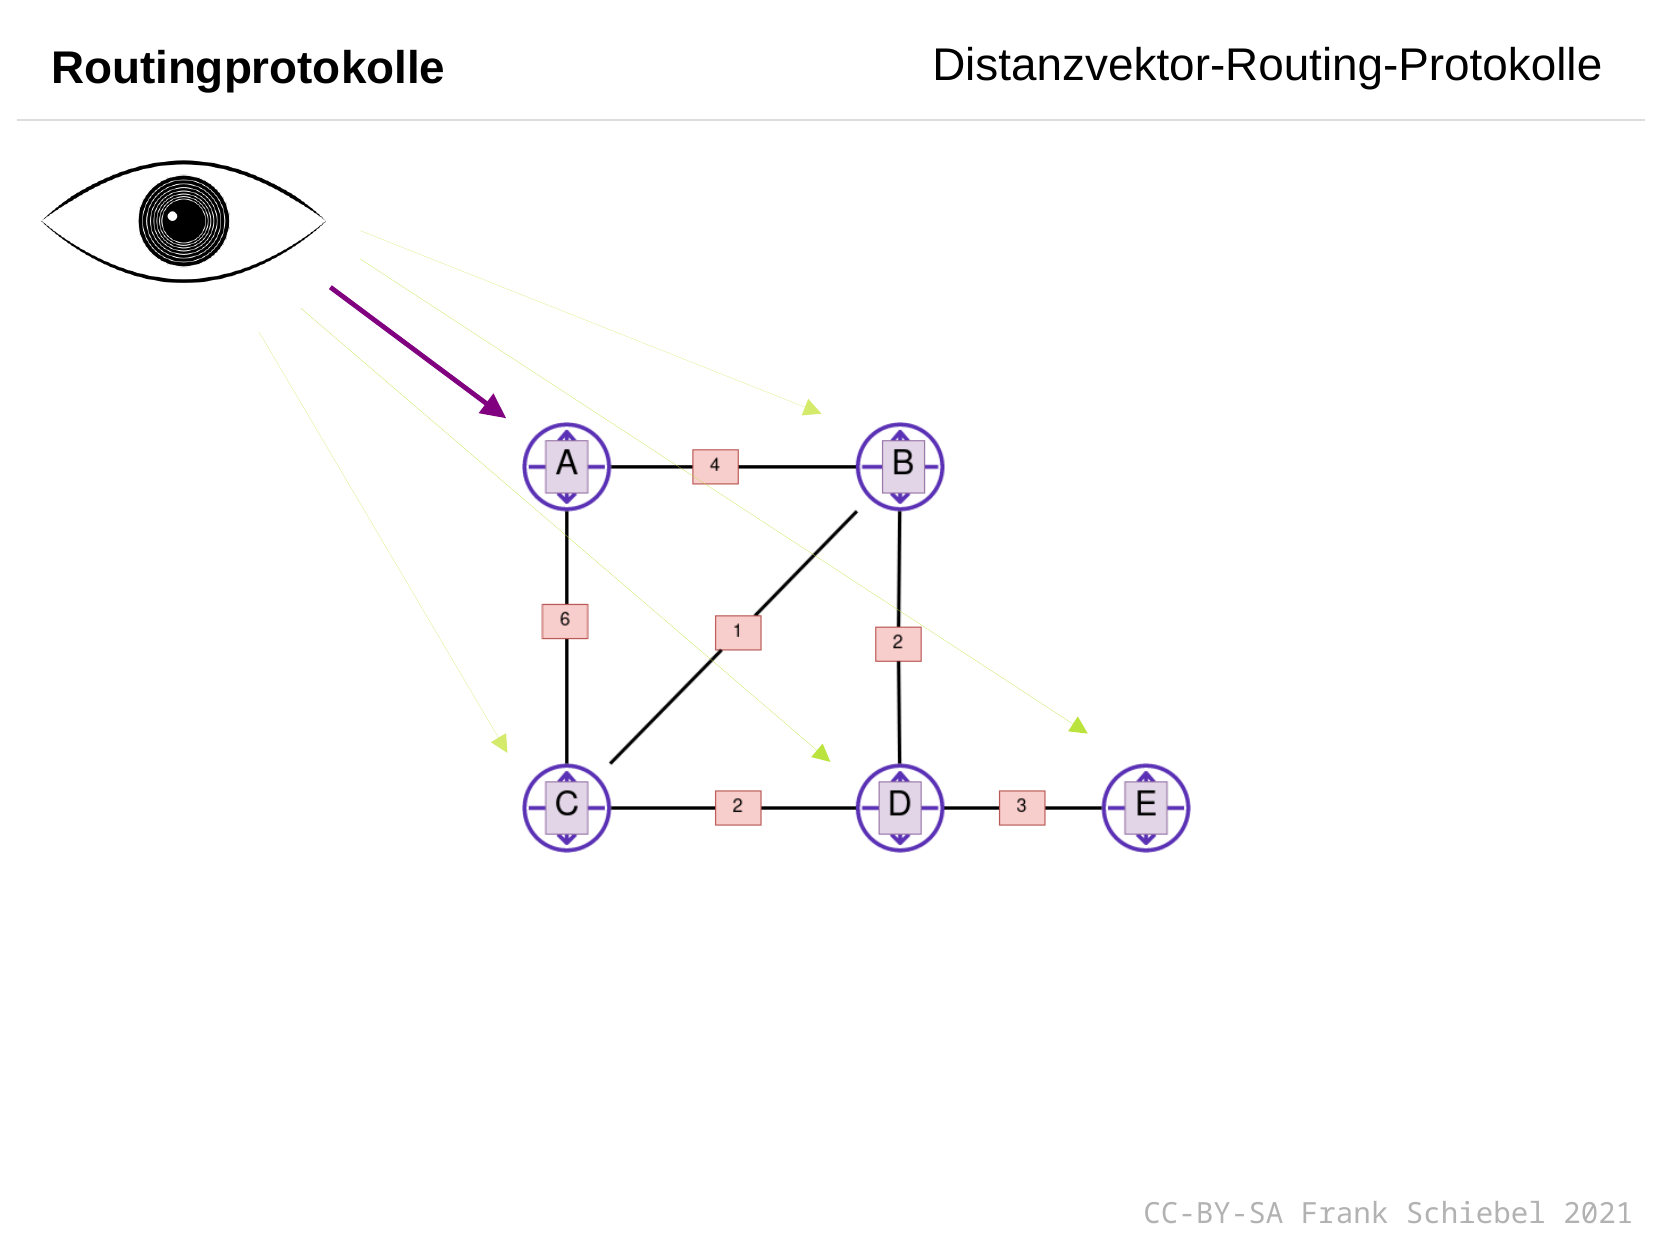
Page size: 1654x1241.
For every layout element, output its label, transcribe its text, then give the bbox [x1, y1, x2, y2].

picture [41, 160, 326, 283]
text_box Distanzvektor-Routing-Protokolle [904, 31, 1618, 98]
text_box Routingprotokolle [36, 35, 550, 102]
picture [522, 422, 1191, 853]
